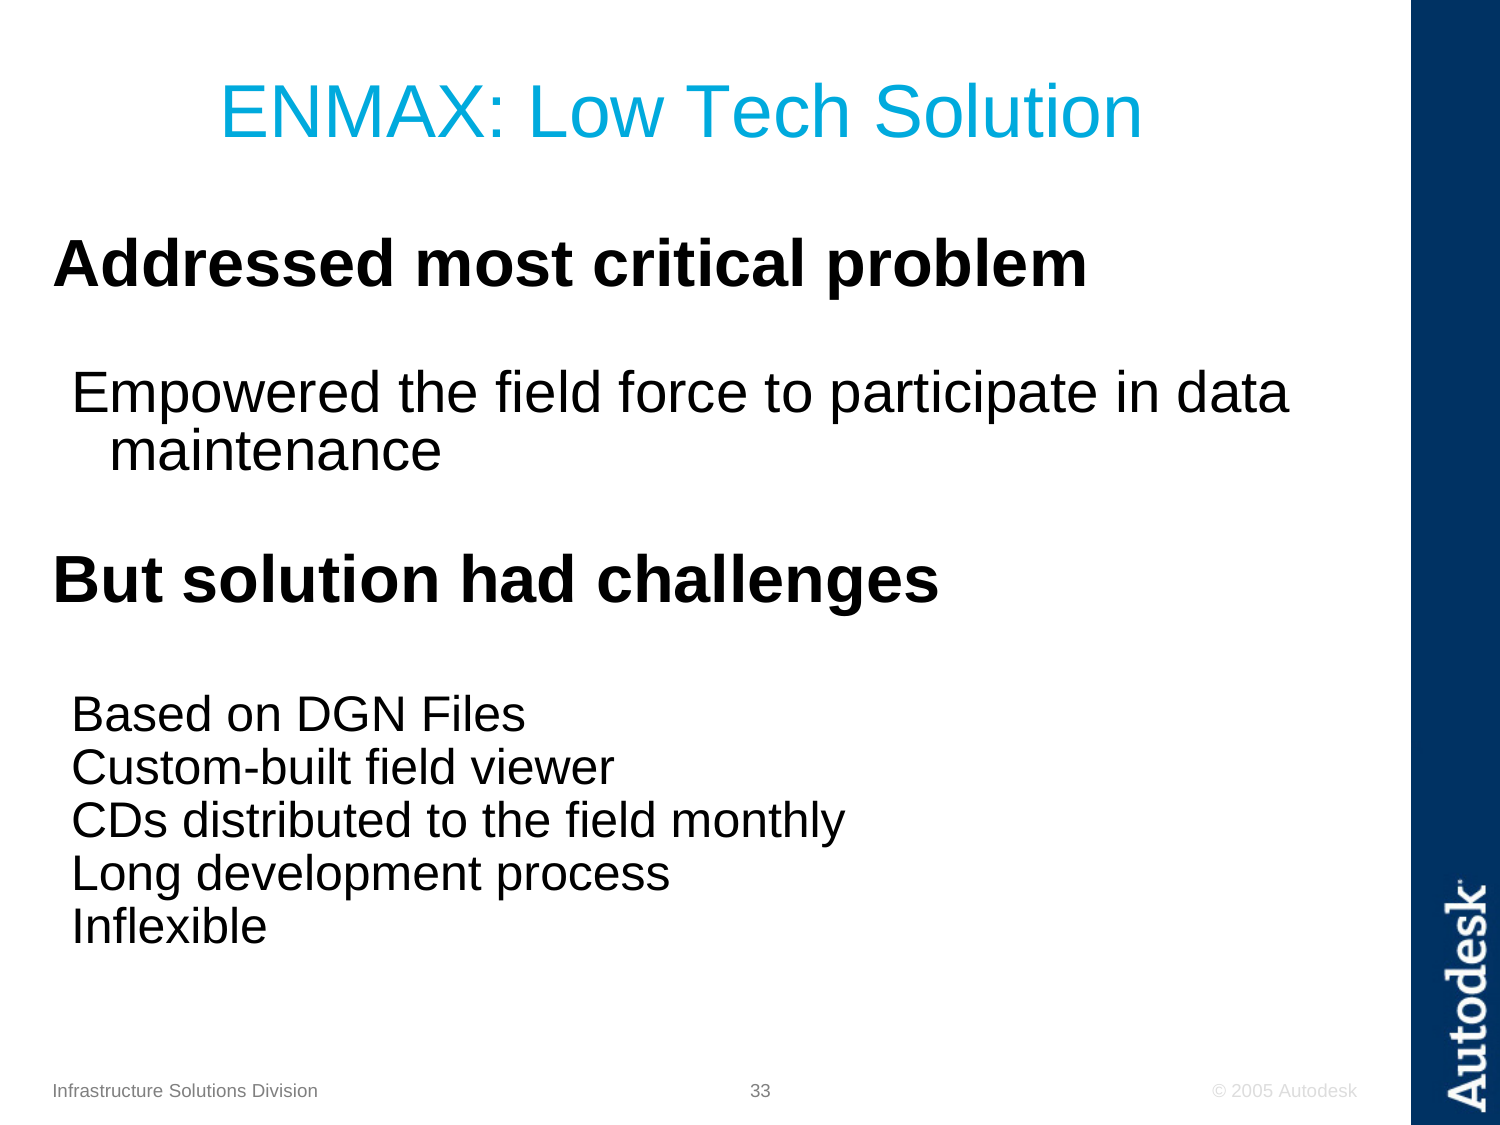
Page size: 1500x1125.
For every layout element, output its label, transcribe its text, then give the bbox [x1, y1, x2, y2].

list Addressed most critical problem Empowered the field force to participate in data maintenance But solution had challenges Based on DGN Files Custom-built field viewer CDs distributed to the field monthly Long development process Inflexible [52, 232, 1313, 1051]
picture [1411, 0, 1500, 1125]
title ENMAX: Low Tech Solution [52, 22, 1313, 210]
